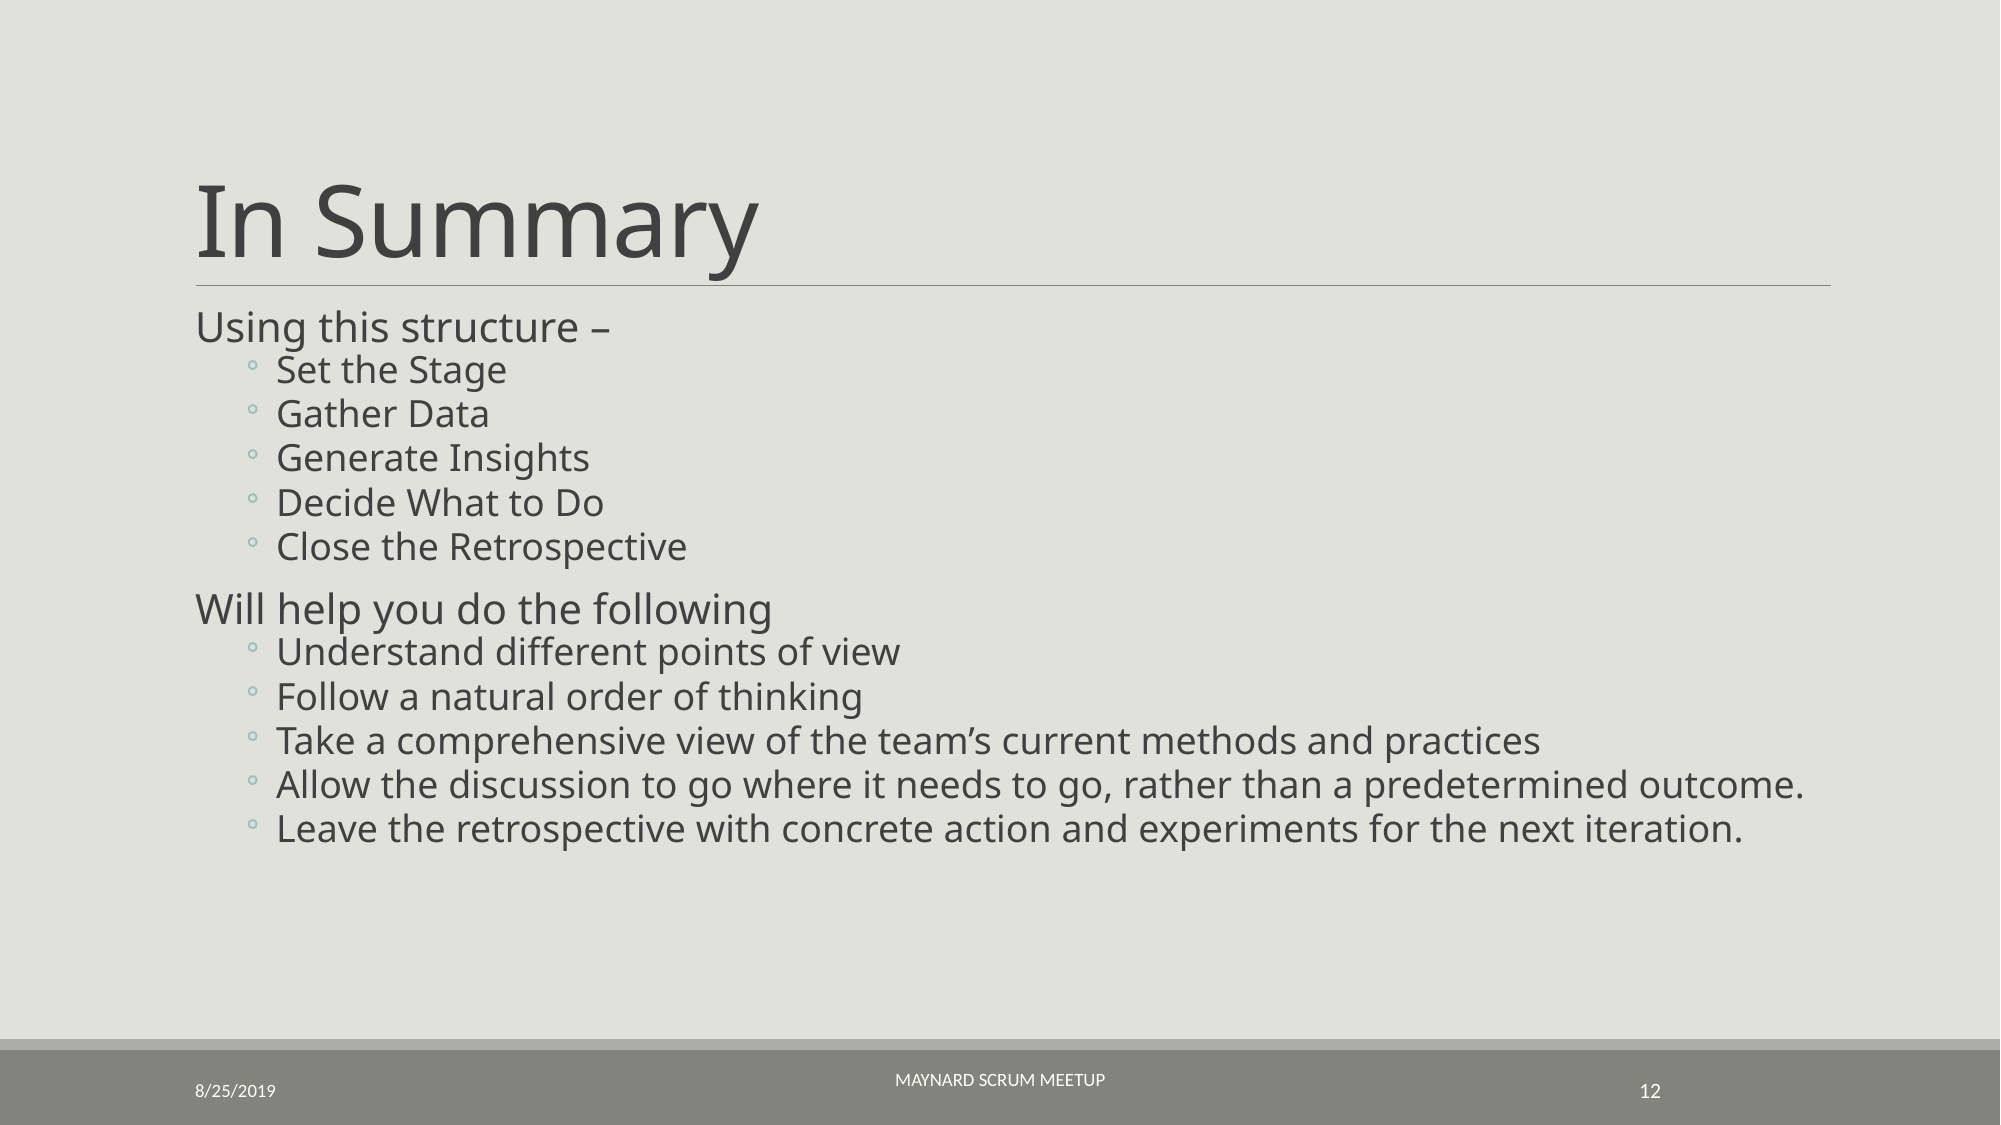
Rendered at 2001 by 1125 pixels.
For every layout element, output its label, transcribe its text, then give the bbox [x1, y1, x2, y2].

text_box Maynard Scrum meetup [604, 1059, 1396, 1120]
text_box 8/25/2019 [180, 1059, 586, 1120]
title In Summary [180, 47, 1831, 286]
list Using this structure – Set the Stage Gather Data Generate Insights Decide What to Do Close the Retrospective Will help you do the following Understand different points of view Follow a natural order of thinking Take a comprehensive view of the team’s current methods and practices Allow the discussion to go where it needs to go, rather than a predetermined outcome. Leave the retrospective with concrete action and experiments for the next iteration. [180, 302, 1831, 963]
text_box 12 [1624, 1059, 1840, 1120]
